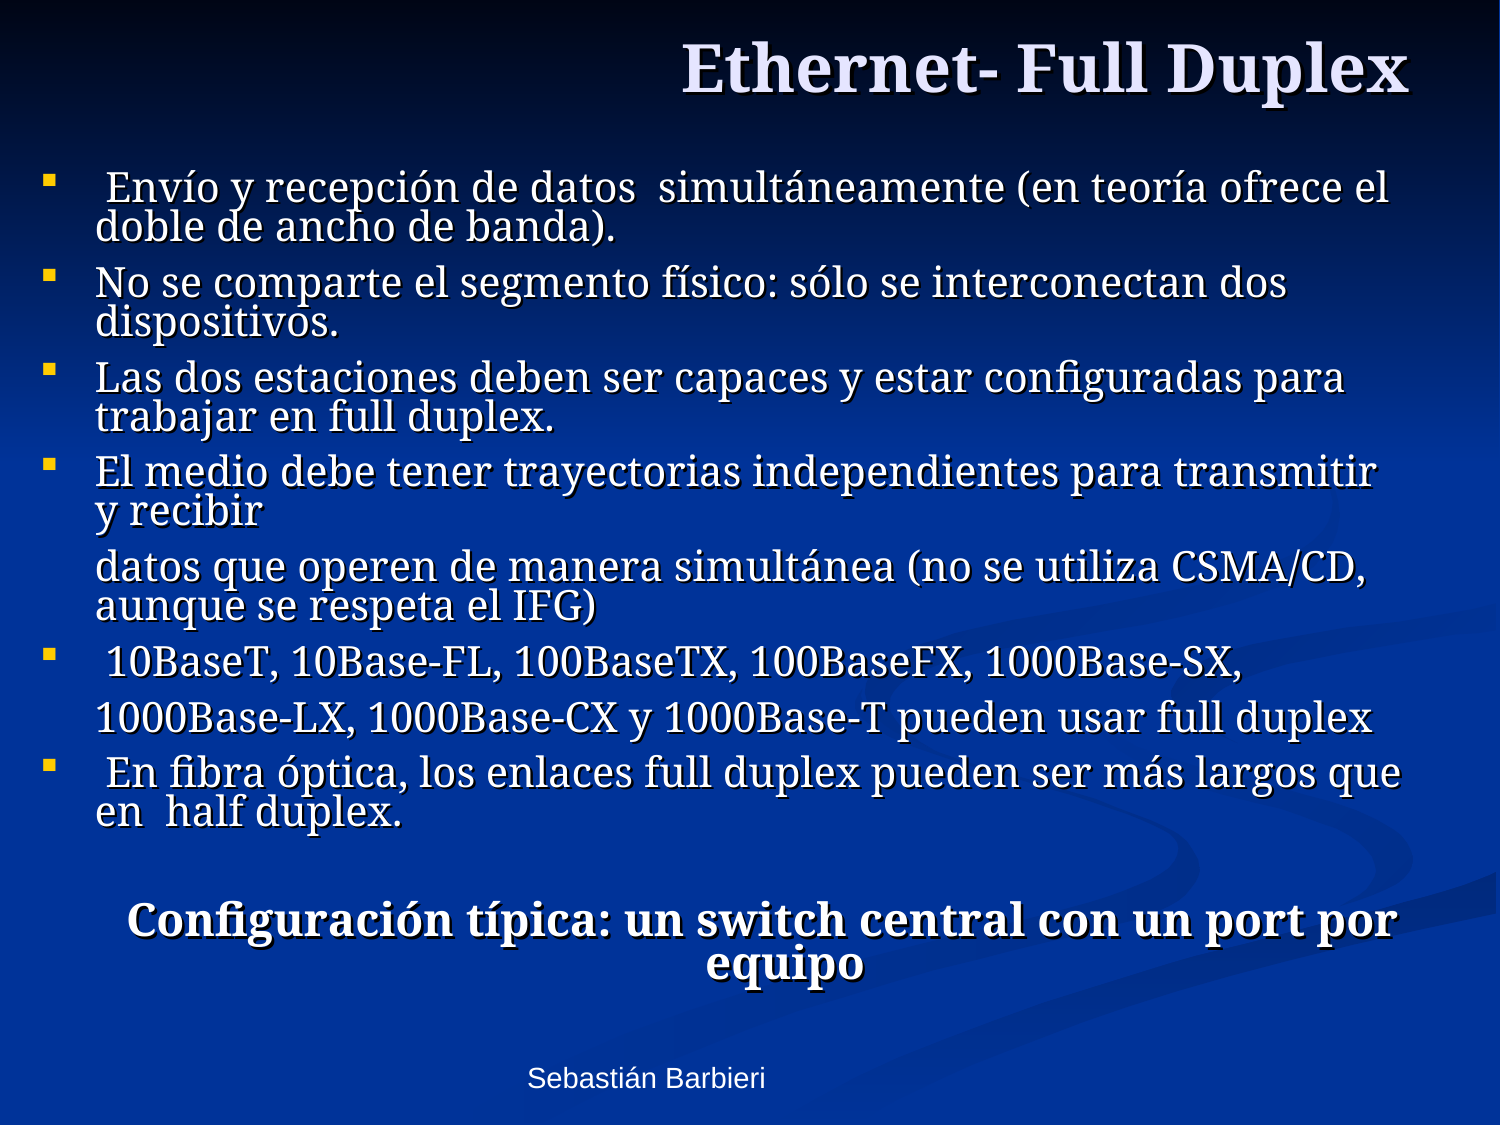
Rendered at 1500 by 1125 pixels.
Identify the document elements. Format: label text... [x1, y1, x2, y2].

list Envío y recepción de datos simultáneamente (en teoría ofrece el doble de ancho de banda). No se comparte el segmento físico: sólo se interconectan dos dispositivos. Las dos estaciones deben ser capaces y estar configuradas para trabajar en full duplex. El medio debe tener trayectorias independientes para transmitir y recibir datos que operen de manera simultánea (no se utiliza CSMA/CD, aunque se respeta el IFG) 10BaseT, 10Base-FL, 100BaseTX, 100BaseFX, 1000Base-SX, 1000Base-LX, 1000Base-CX y 1000Base-T pueden usar full duplex En fibra óptica, los enlaces full duplex pueden ser más largos que en half duplex. Configuración típica: un switch central con un port por equipo [24, 162, 1424, 1071]
title Ethernet- Full Duplex [75, 0, 1425, 163]
